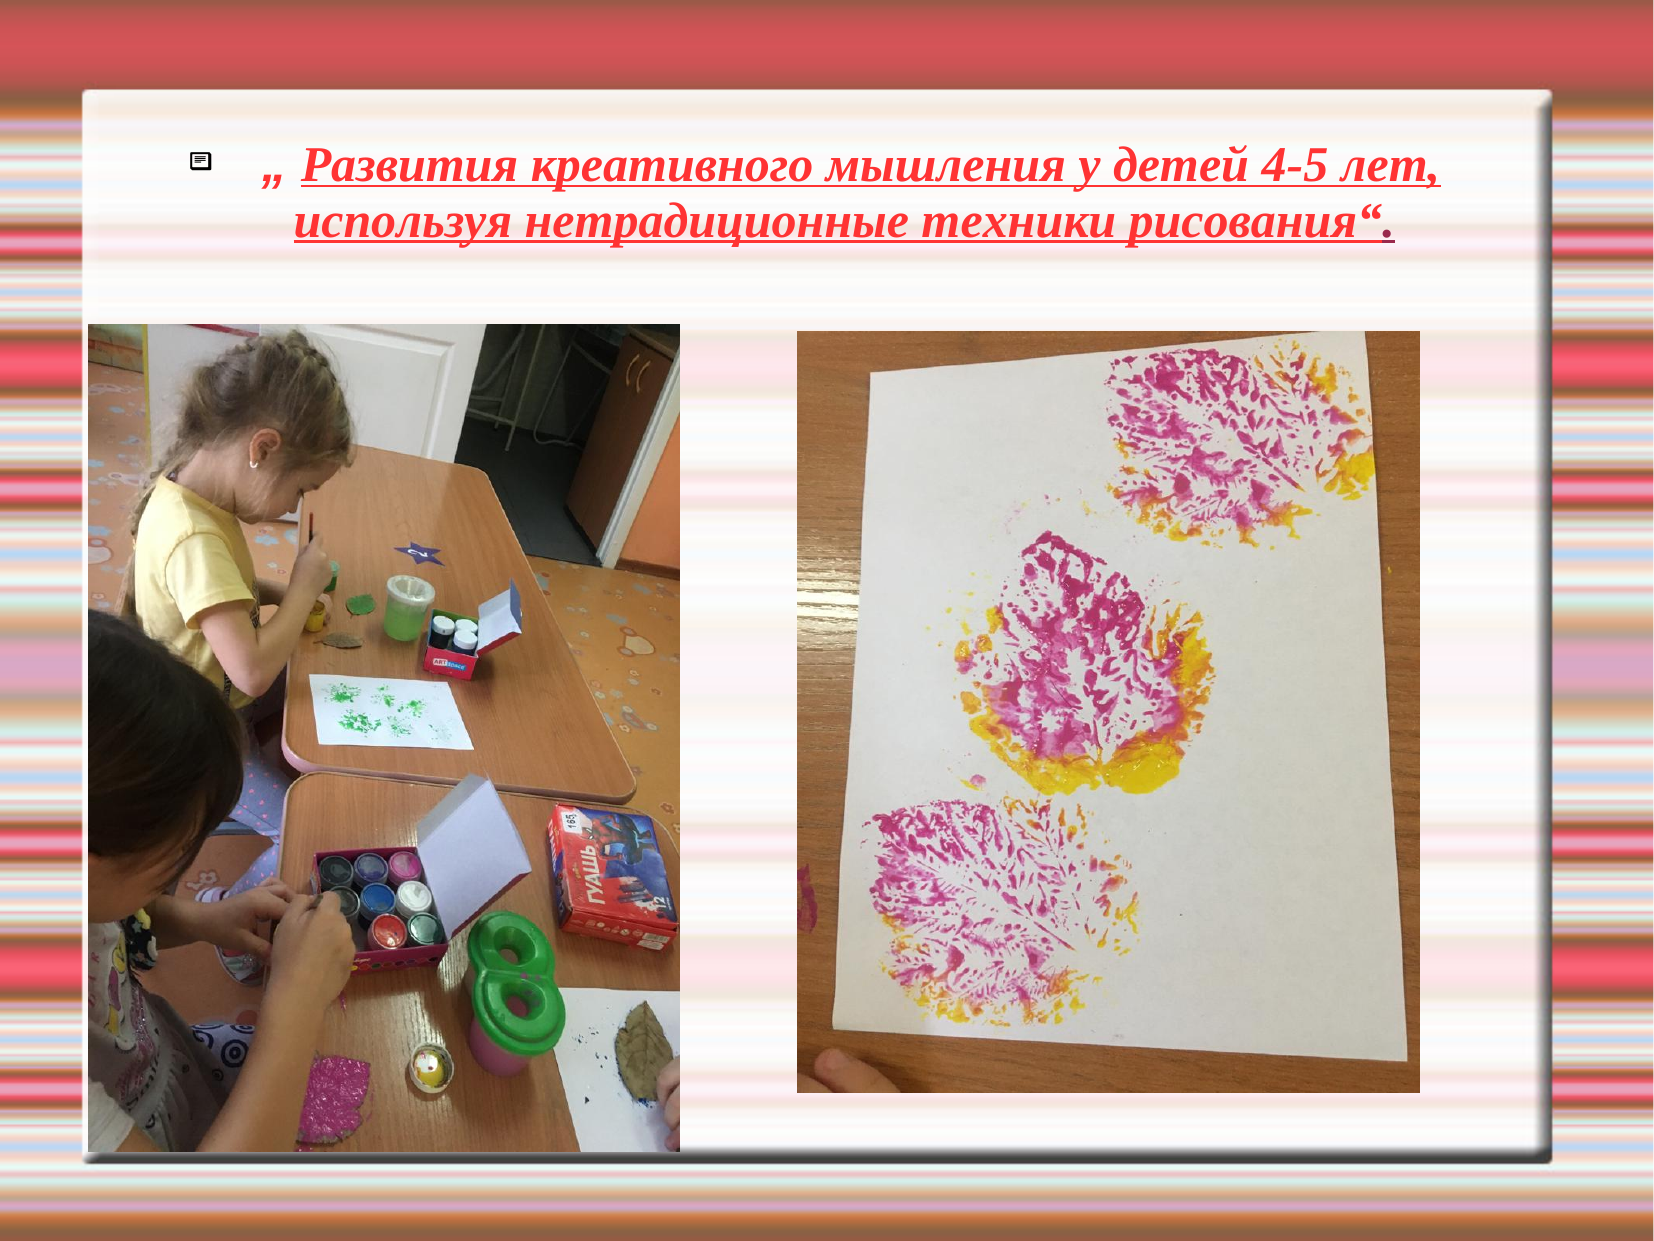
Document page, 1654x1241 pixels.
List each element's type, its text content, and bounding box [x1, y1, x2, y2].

title „ Развития креативного мышления у детей 4-5 лет, используя нетрадиционные техники рисования“. [93, 88, 1536, 296]
picture [0, 0, 1654, 1241]
